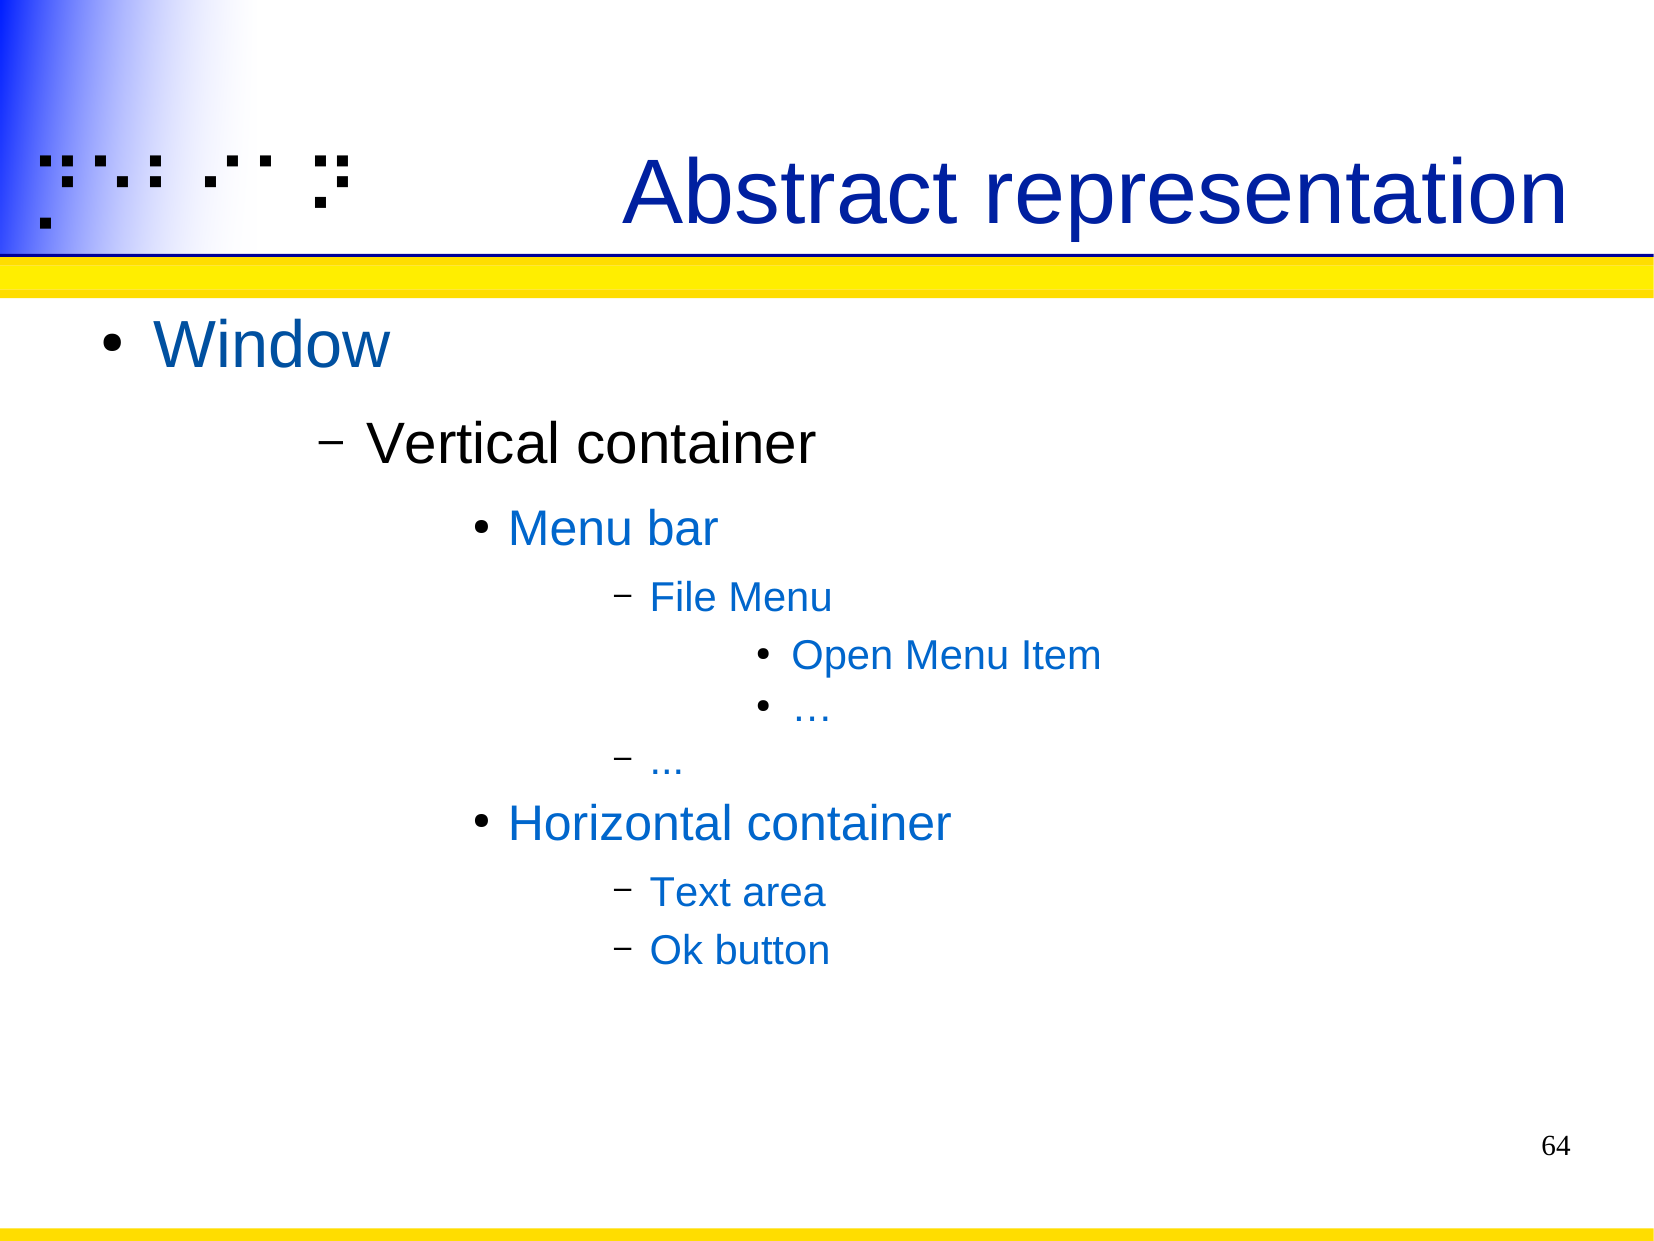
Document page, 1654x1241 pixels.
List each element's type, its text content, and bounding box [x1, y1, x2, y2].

list Window Vertical container Menu bar File Menu Open Menu Item … ... Horizontal container Text area Ok button [82, 307, 1571, 1126]
title Abstract representation [372, 126, 1571, 257]
